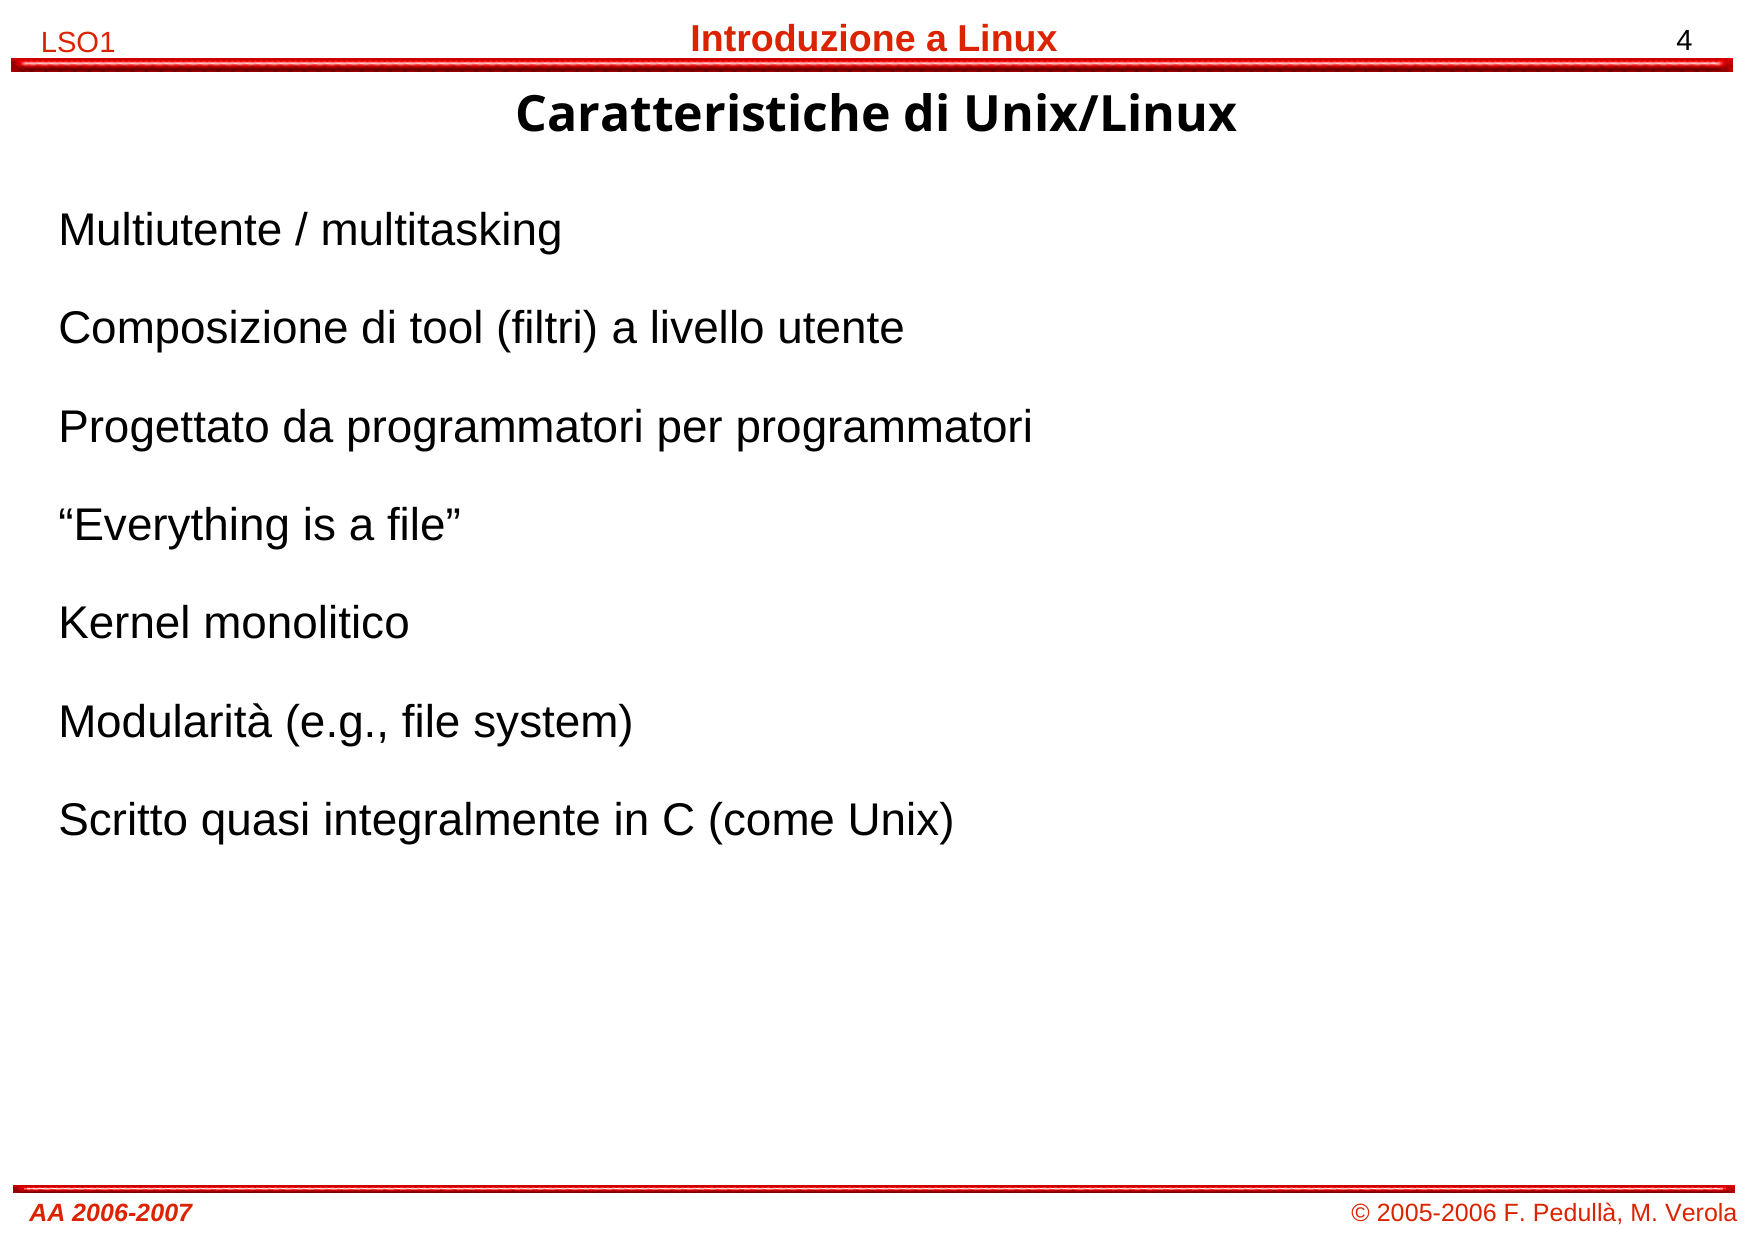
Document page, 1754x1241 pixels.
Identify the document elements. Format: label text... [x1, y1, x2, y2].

title Caratteristiche di Unix/Linux [40, 66, 1714, 162]
list Multiutente / multitasking Composizione di tool (filtri) a livello utente Progettato da programmatori per programmatori “Everything is a file” Kernel monolitico Modularità (e.g., file system) Scritto quasi integralmente in C (come Unix) [58, 200, 1696, 1140]
picture [11, 58, 1733, 72]
picture [13, 1185, 1735, 1193]
